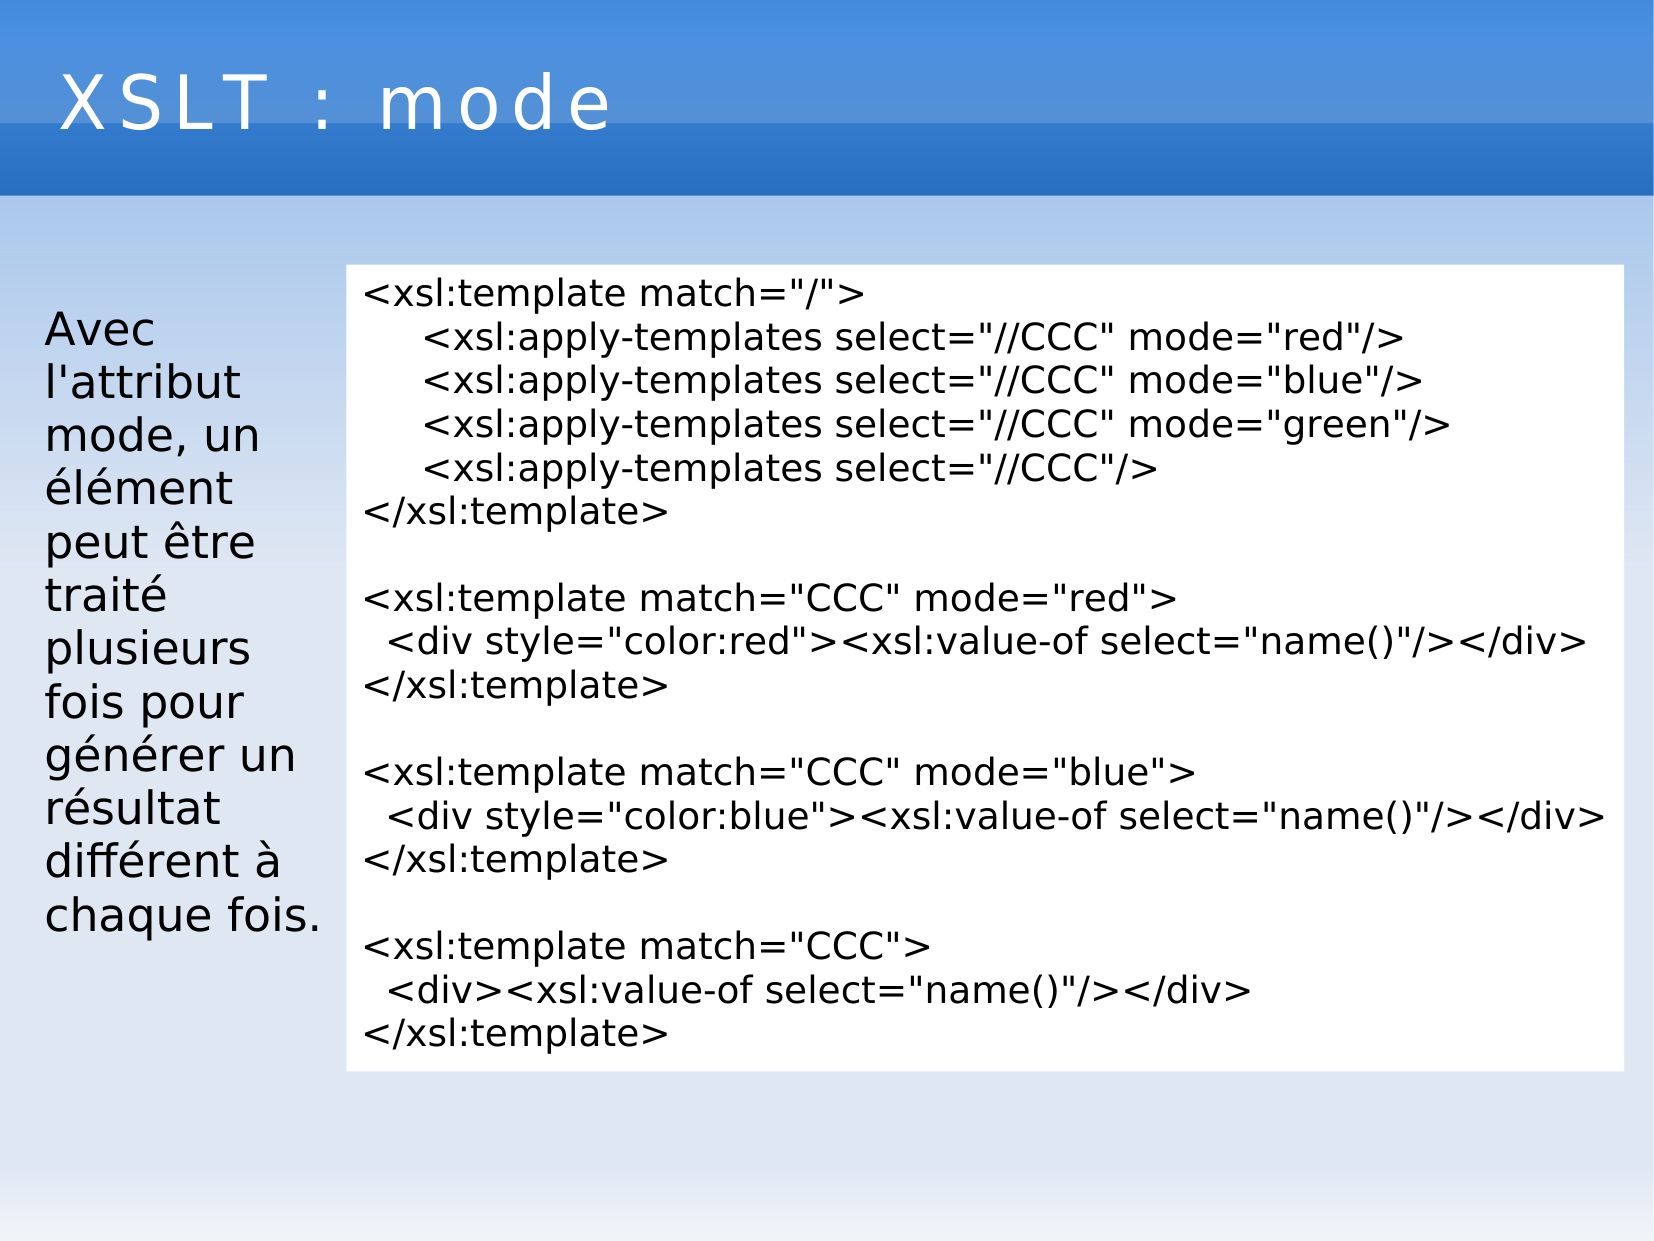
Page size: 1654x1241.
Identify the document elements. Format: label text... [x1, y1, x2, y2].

title XSLT : mode [59, 29, 1625, 178]
picture [0, 0, 1654, 1241]
text_box <xsl:template match="/"> <xsl:apply-templates select="//CCC" mode="red"/> <xsl:apply-templates select="//CCC" mode="blue"/> <xsl:apply-templates select="//CCC" mode="green"/> <xsl:apply-templates select="//CCC"/> </xsl:template> <xsl:template match="CCC" mode="red"> <div style="color:red"><xsl:value-of select="name()"/></div> </xsl:template> <xsl:template match="CCC" mode="blue"> <div style="color:blue"><xsl:value-of select="name()"/></div> </xsl:template> <xsl:template match="CCC"> <div><xsl:value-of select="name()"/></div> </xsl:template> [346, 264, 1624, 1072]
text_box Avec l'attribut mode, un élément peut être traité plusieurs fois pour générer un résultat différent à chaque fois. [29, 295, 355, 953]
